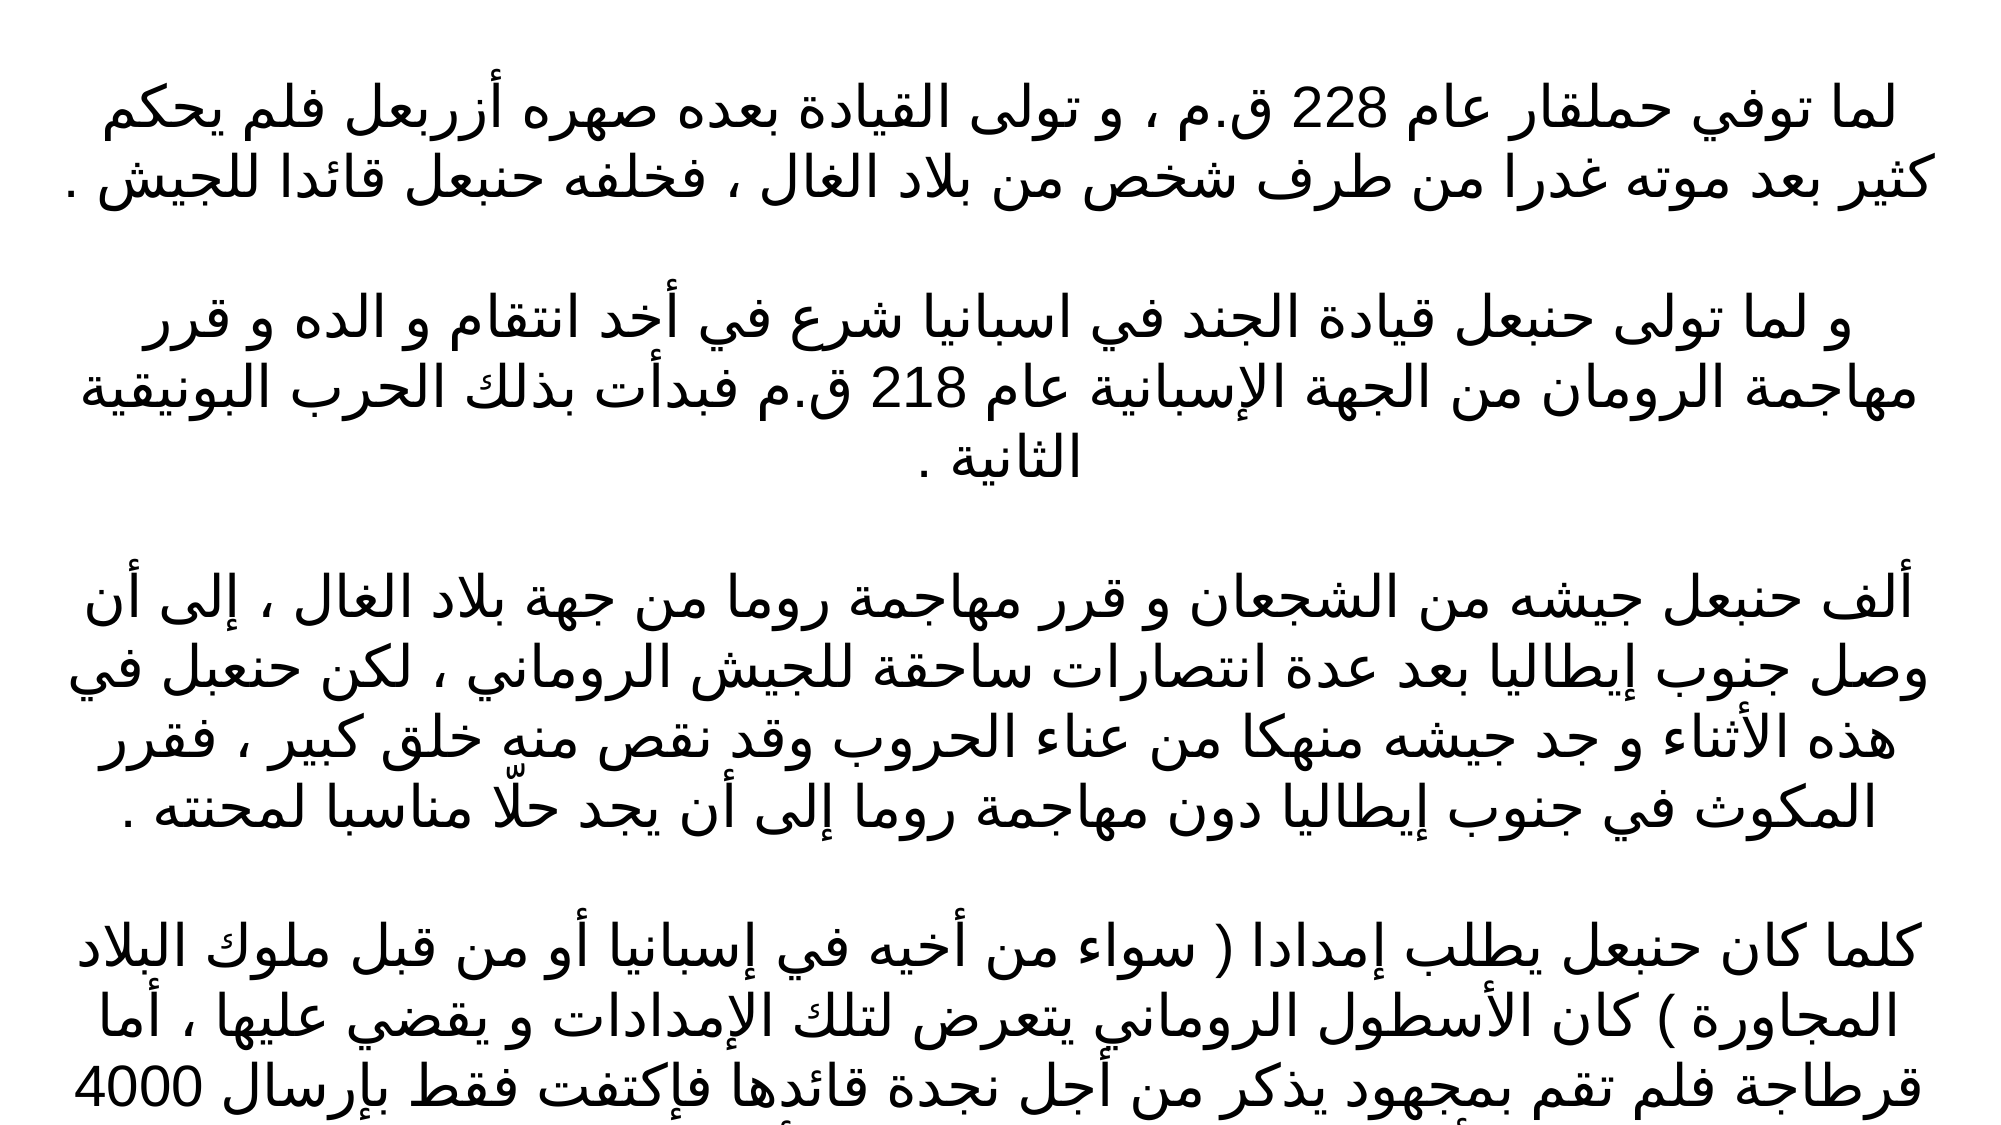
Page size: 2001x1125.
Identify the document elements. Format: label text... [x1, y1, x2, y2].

text_box لما توفي حملقار عام 228 ق.م ، و تولى القيادة بعده صهره أزربعل فلم يحكم كثير بعد موته غدرا من طرف شخص من بلاد الغال ، فخلفه حنبعل قائدا للجيش . و لما تولى حنبعل قيادة الجند في اسبانيا شرع في أخد انتقام و الده و قرر مهاجمة الرومان من الجهة الإسبانية عام 218 ق.م فبدأت بذلك الحرب البونيقية الثانية . ألف حنبعل جيشه من الشجعان و قرر مهاجمة روما من جهة بلاد الغال ، إلى أن وصل جنوب إيطاليا بعد عدة انتصارات ساحقة للجيش الروماني ، لكن حنعبل في هذه الأثناء و جد جيشه منهكا من عناء الحروب وقد نقص منه خلق كبير ، فقرر المكوث في جنوب إيطاليا دون مهاجمة روما إلى أن يجد حلّا مناسبا لمحنته . كلما كان حنبعل يطلب إمدادا ( سواء من أخيه في إسبانيا أو من قبل ملوك البلاد المجاورة ) كان الأسطول الروماني يتعرض لتلك الإمدادات و يقضي عليها ، أما قرطاجة فلم تقم بمجهود يذكر من أجل نجدة قائدها فإكتفت فقط بإرسال 4000 محاربا ، لكنهم هم أيضا لقوا حتفهم من طرف الأسطول الرومي ، فظل حنبعل ماكثا في جنوب إيطاليا . [43, 61, 1957, 1125]
